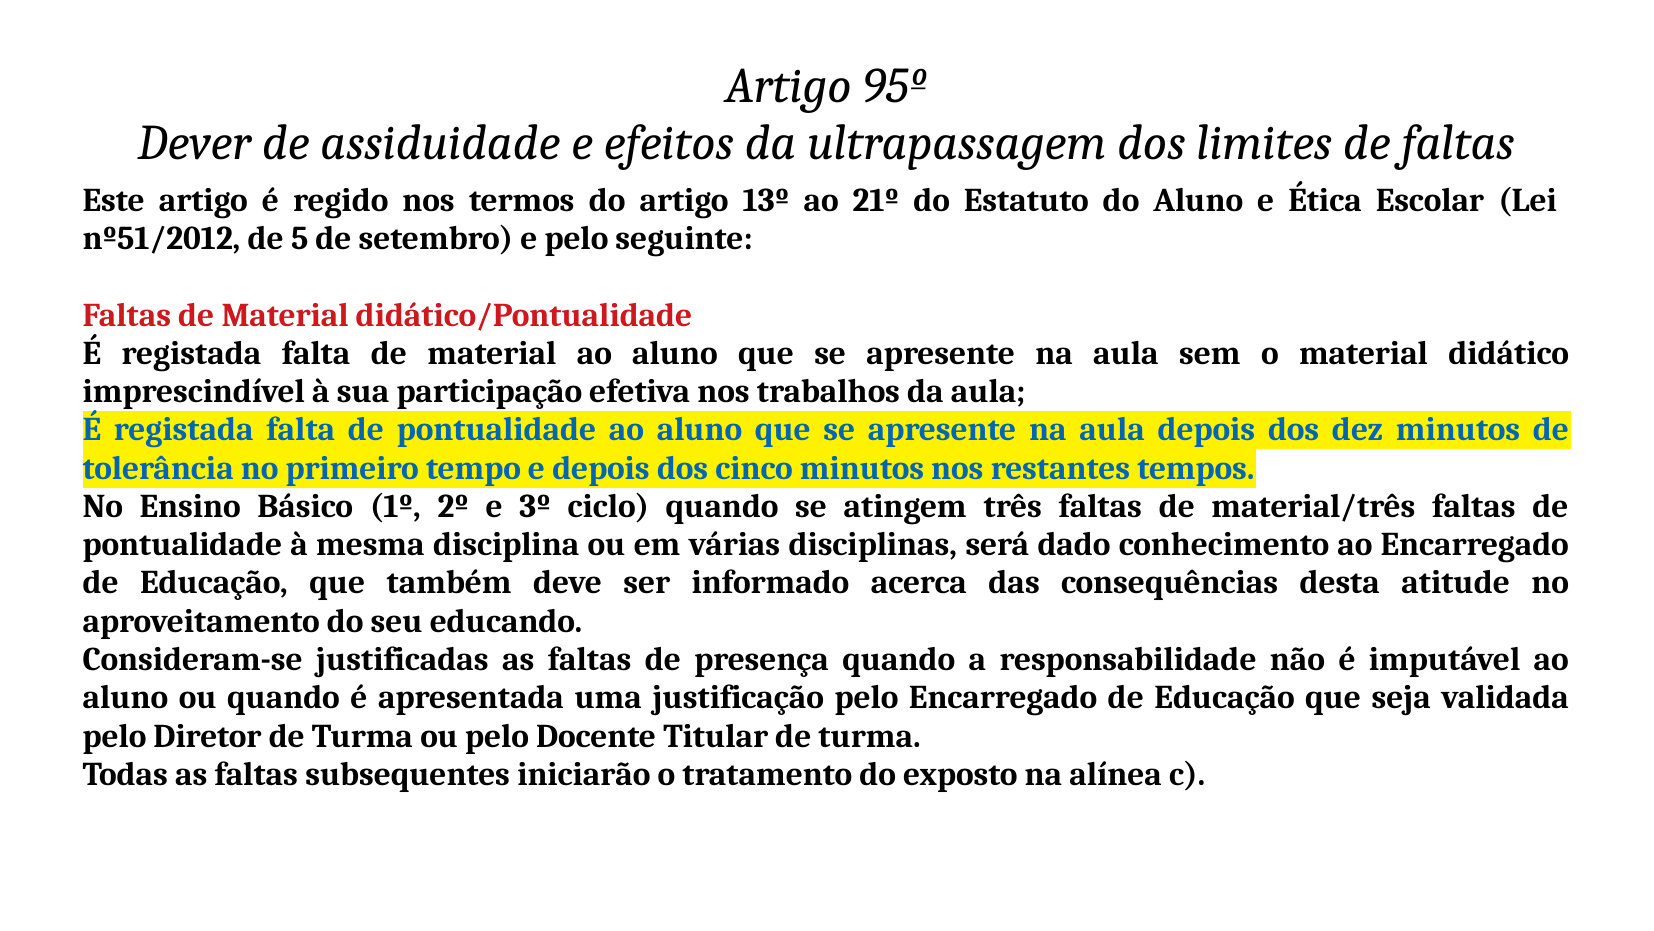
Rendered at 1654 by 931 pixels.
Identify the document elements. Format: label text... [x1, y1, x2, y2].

subtitle Este artigo é regido nos termos do artigo 13º ao 21º do Estatuto do Aluno e Ética Escolar (Lei nº51/2012, de 5 de setembro) e pelo seguinte: Faltas de Material didático/Pontualidade É registada falta de material ao aluno que se apresente na aula sem o material didático imprescindível à sua participação efetiva nos trabalhos da aula; É registada falta de pontualidade ao aluno que se apresente na aula depois dos dez minutos de tolerância no primeiro tempo e depois dos cinco minutos nos restantes tempos. No Ensino Básico (1º, 2º e 3º ciclo) quando se atingem três faltas de material/três faltas de pontualidade à mesma disciplina ou em várias disciplinas, será dado conhecimento ao Encarregado de Educação, que também deve ser informado acerca das consequências desta atitude no aproveitamento do seu educando. Consideram-se justificadas as faltas de presença quando a responsabilidade não é imputável ao aluno ou quando é apresentada uma justificação pelo Encarregado de Educação que seja validada pelo Diretor de Turma ou pelo Docente Titular de turma. Todas as faltas subsequentes iniciarão o tratamento do exposto na alínea c). [82, 175, 1571, 800]
title Artigo 95º Dever de assiduidade e efeitos da ultrapassagem dos limites de faltas [82, 37, 1571, 175]
